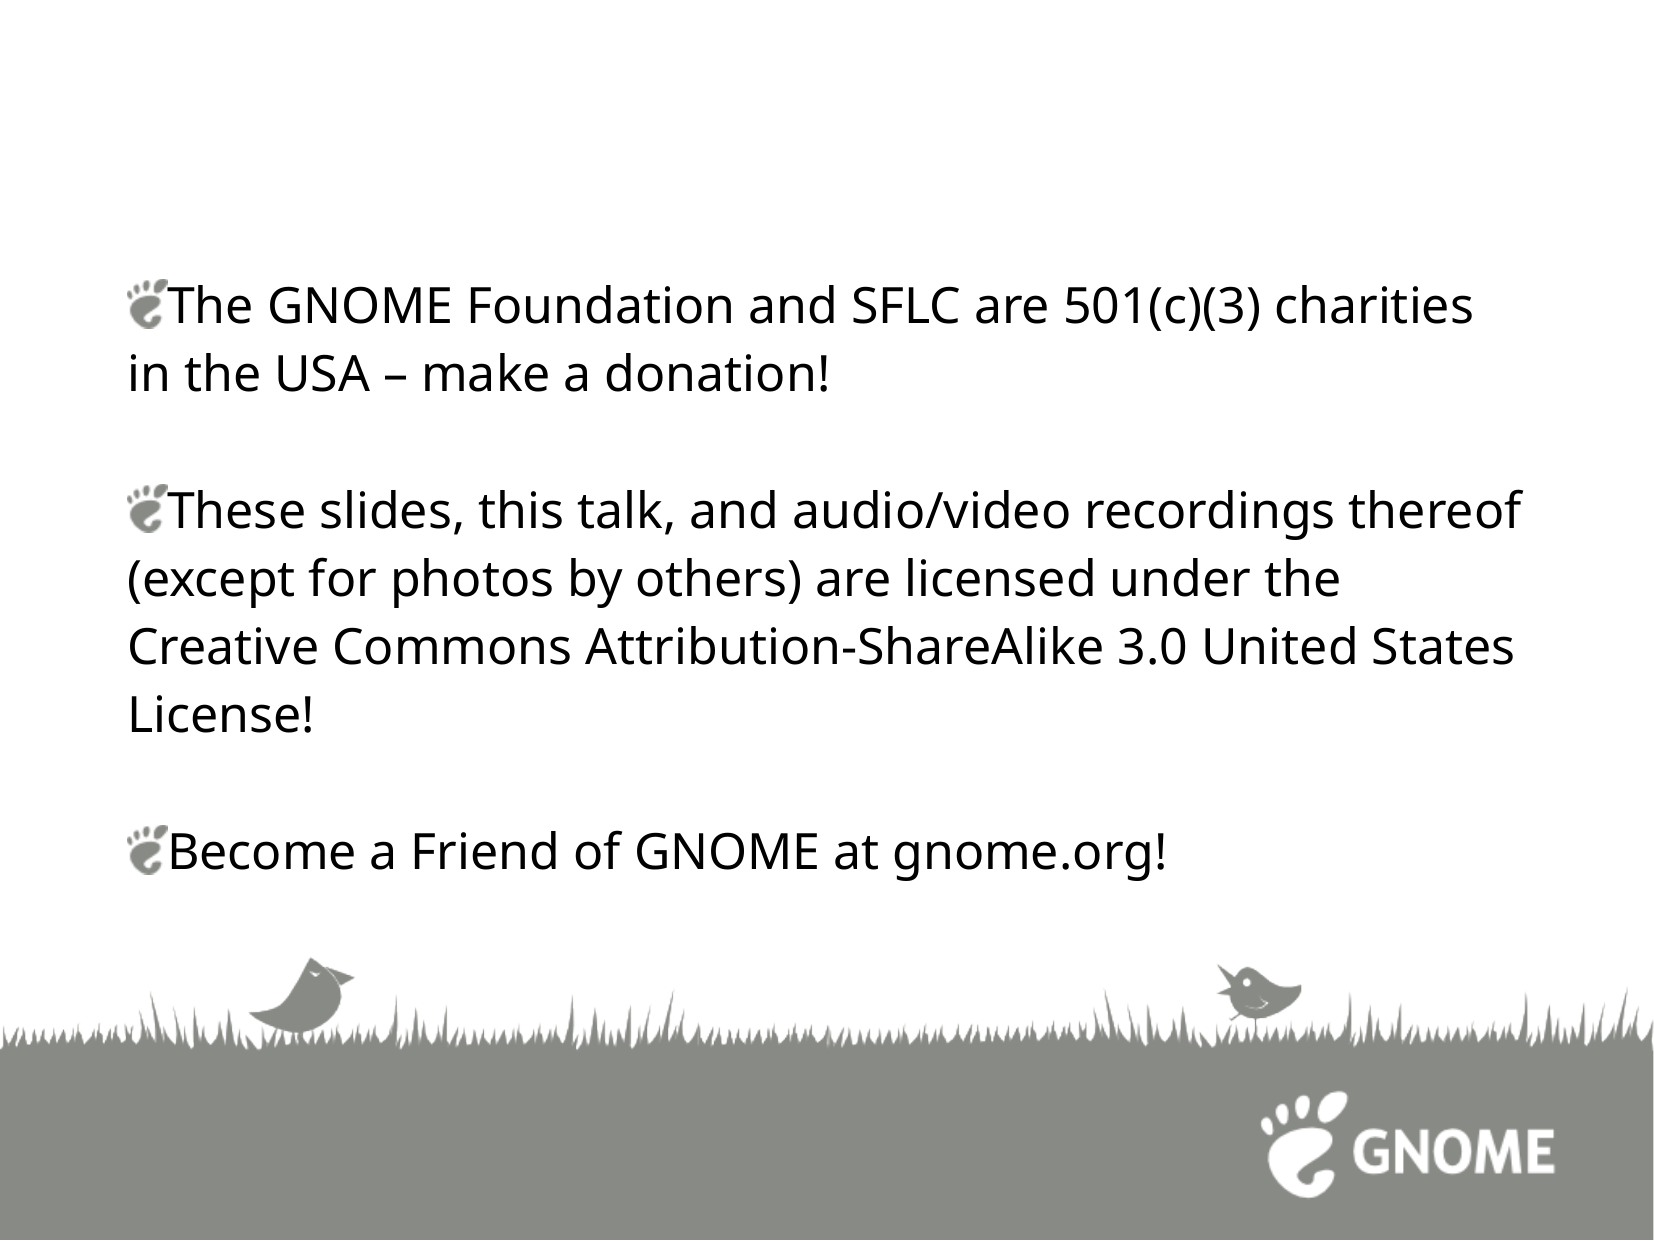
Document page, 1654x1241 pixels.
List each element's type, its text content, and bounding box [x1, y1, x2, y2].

text_box The GNOME Foundation and SFLC are 501(c)(3) charities in the USA – make a donation! These slides, this talk, and audio/video recordings thereof (except for photos by others) are licensed under the Creative Commons Attribution-ShareAlike 3.0 United States License! Become a Friend of GNOME at gnome.org! [112, 262, 1538, 816]
picture [0, 0, 1654, 1241]
